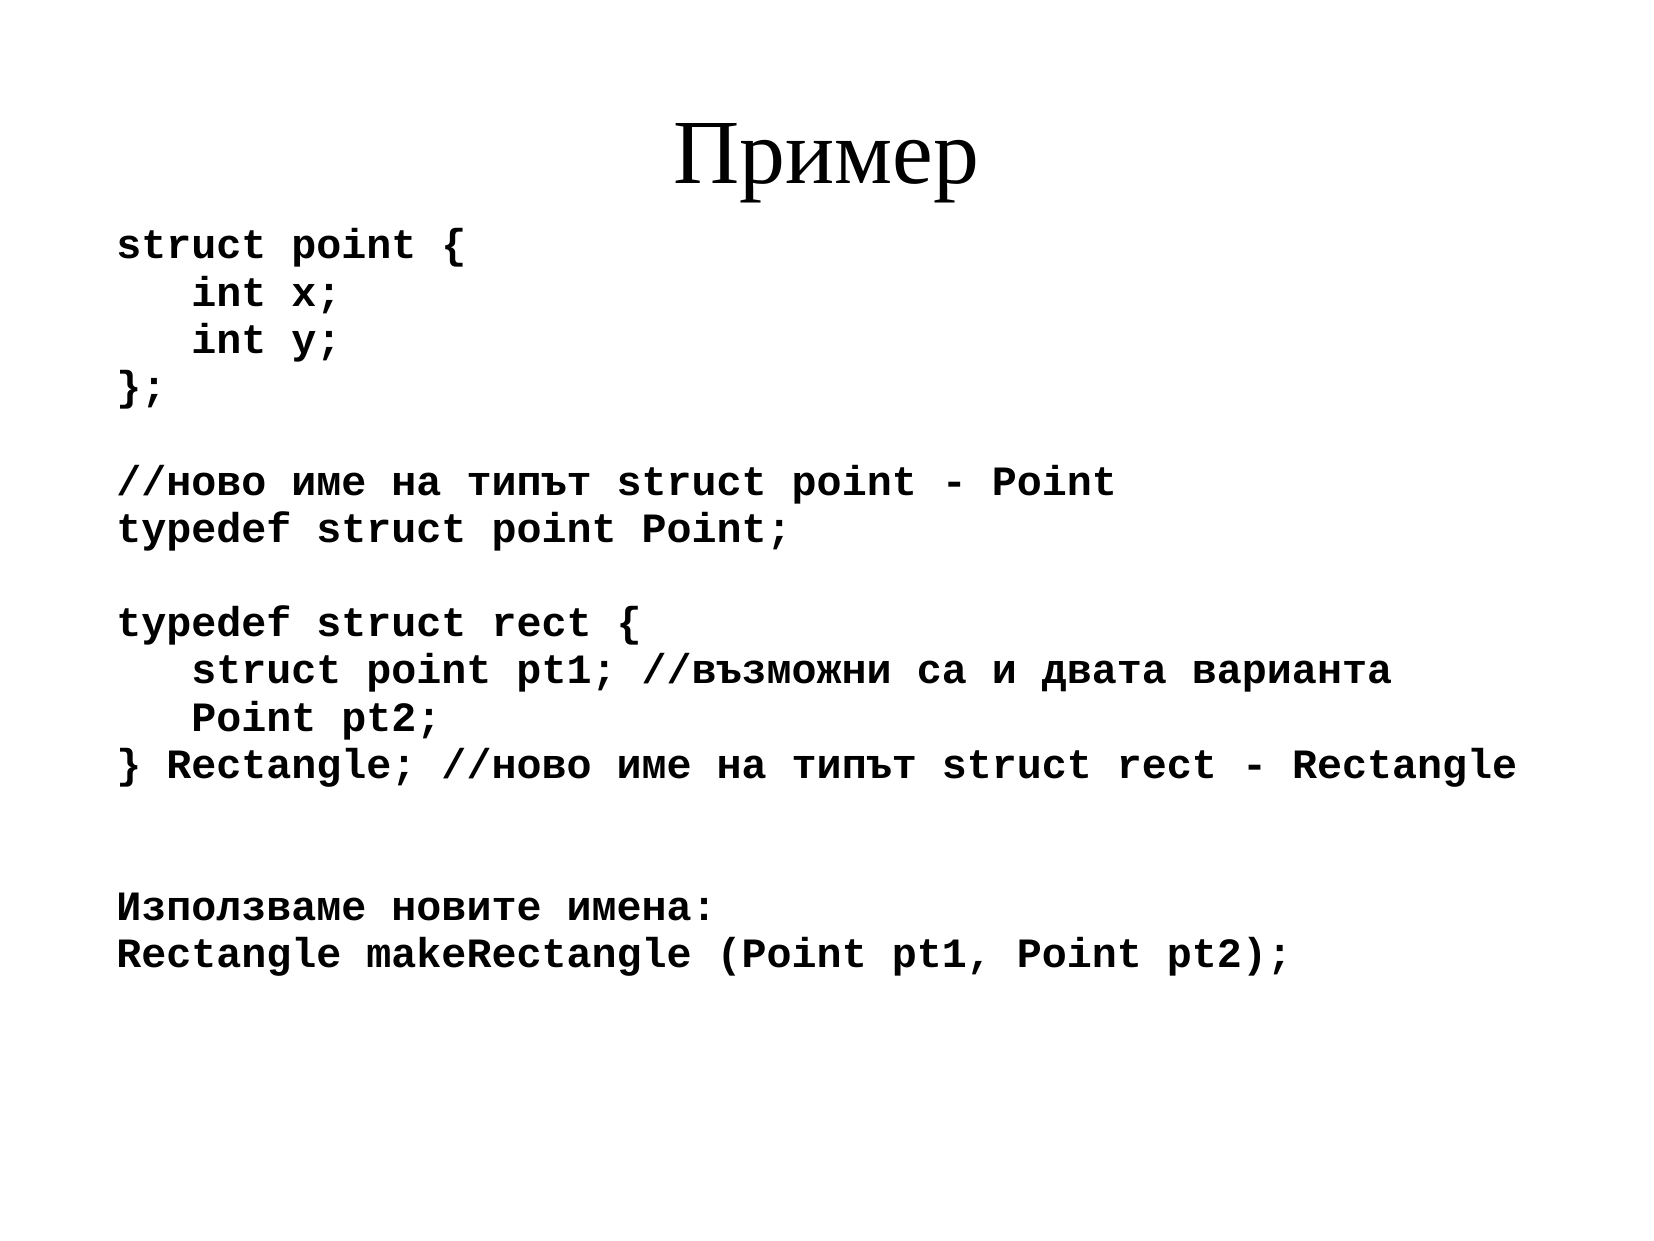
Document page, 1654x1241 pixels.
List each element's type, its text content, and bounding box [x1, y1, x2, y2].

text_box struct point { int x; int y; }; //ново име на типът struct point - Point typedef struct point Point; typedef struct rect { struct point pt1; //възможни са и двата варианта Point pt2; } Rectangle; //ново име на типът struct rect - Rectangle Използваме новите имена: Rectangle makeRectangle (Point pt1, Point pt2); [101, 216, 1654, 996]
title Пример [82, 49, 1571, 257]
